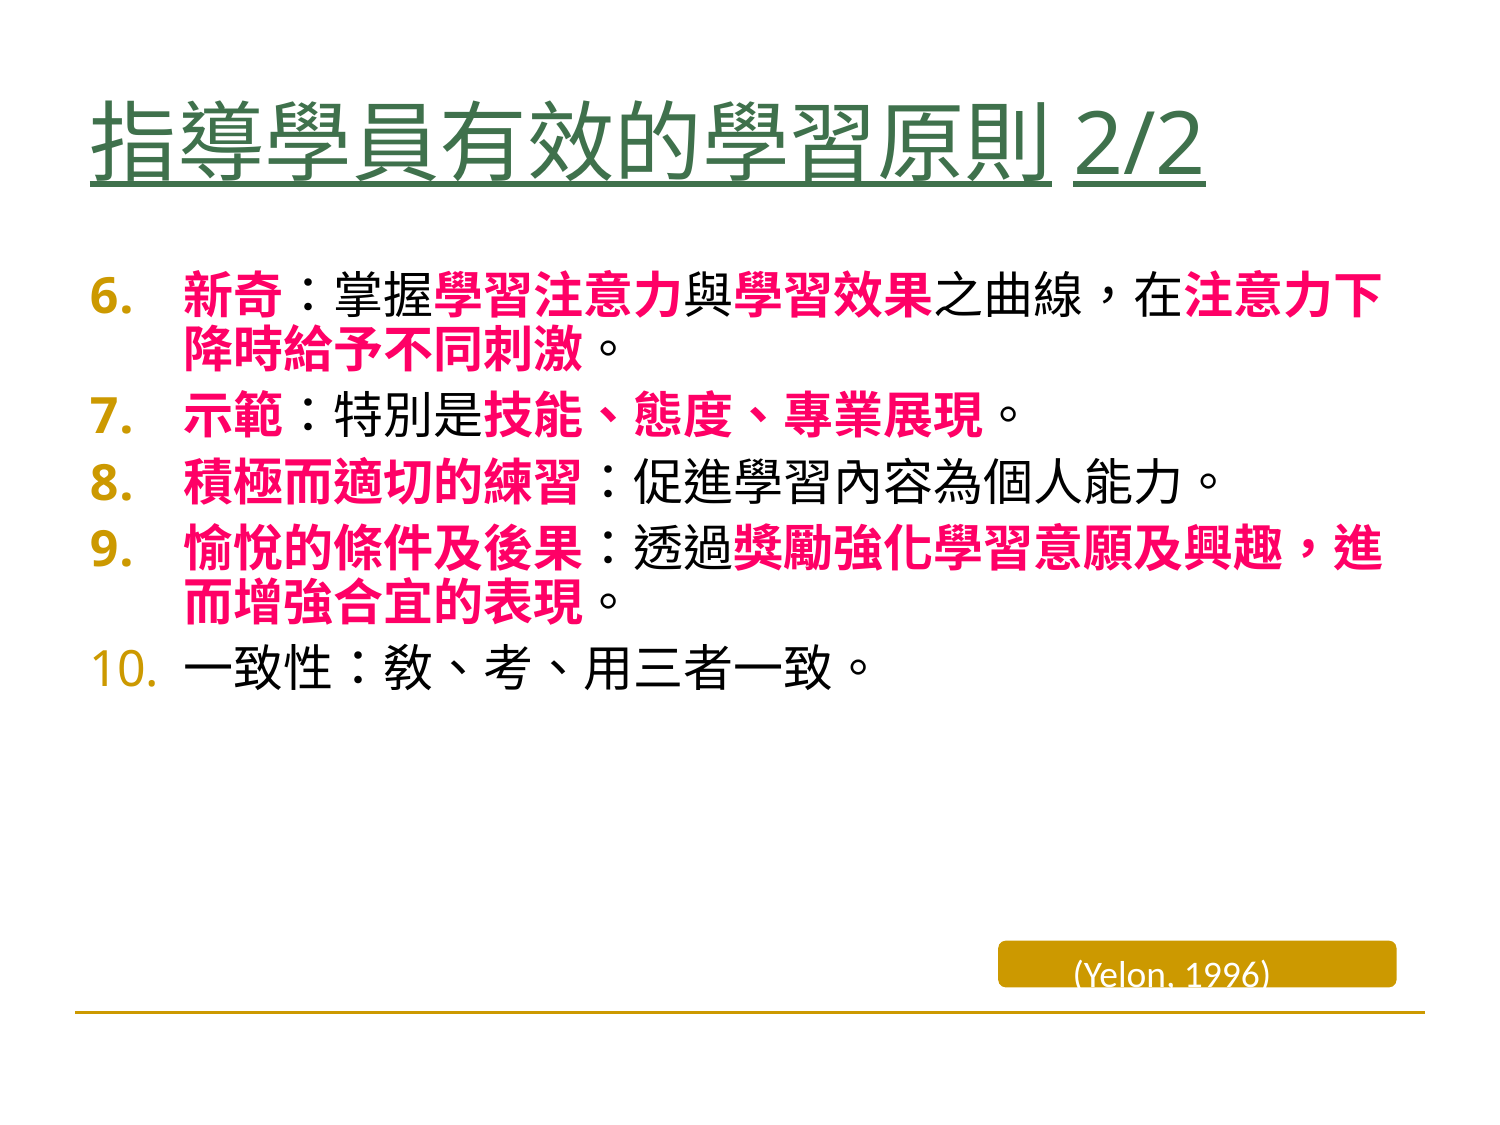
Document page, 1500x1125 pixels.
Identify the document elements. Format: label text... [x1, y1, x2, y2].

text_box (Yelon, 1996) [998, 940, 1397, 988]
title 指導學員有效的學習原則2/2 [75, 45, 1425, 233]
list 新奇：掌握學習注意力與學習效果之曲線，在注意力下降時給予不同刺激。 示範：特別是技能、態度、專業展現。 積極而適切的練習：促進學習內容為個人能力。 愉悅的條件及後果：透過獎勵強化學習意願及興趣，進而增強合宜的表現。 一致性：敎、考、用三者一致。 [75, 262, 1425, 1006]
